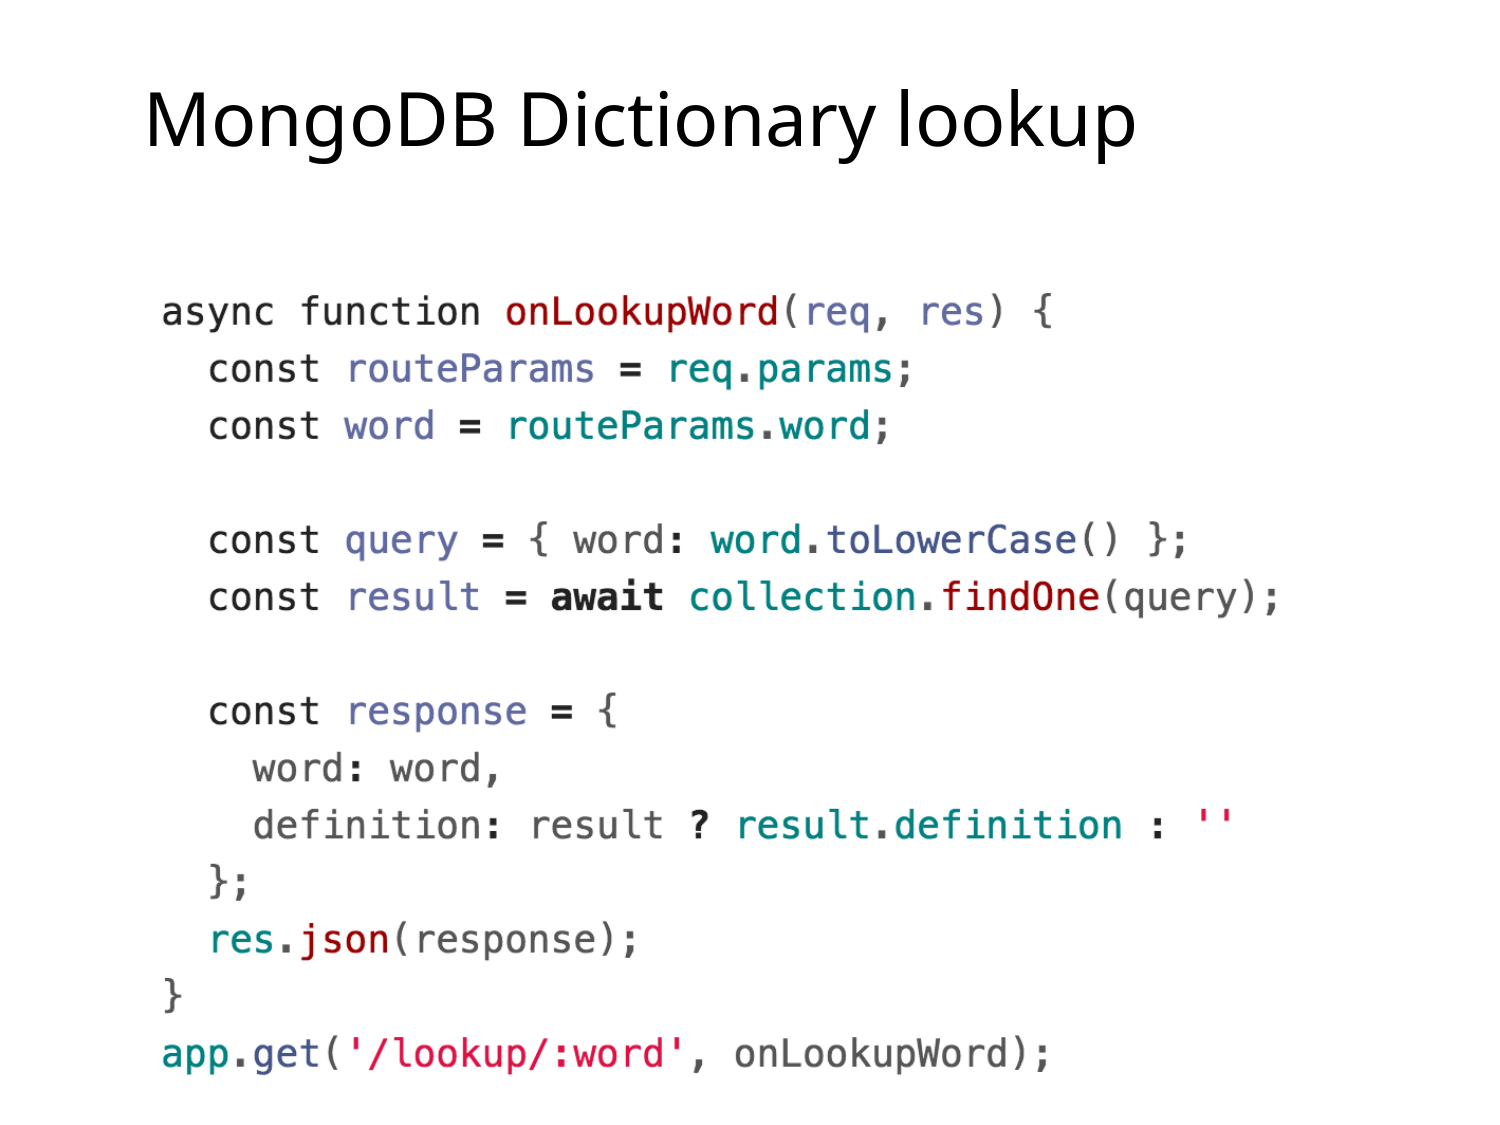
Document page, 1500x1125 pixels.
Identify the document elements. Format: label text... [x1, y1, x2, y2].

title MongoDB Dictionary lookup [128, 56, 1372, 183]
picture [128, 274, 1310, 1091]
